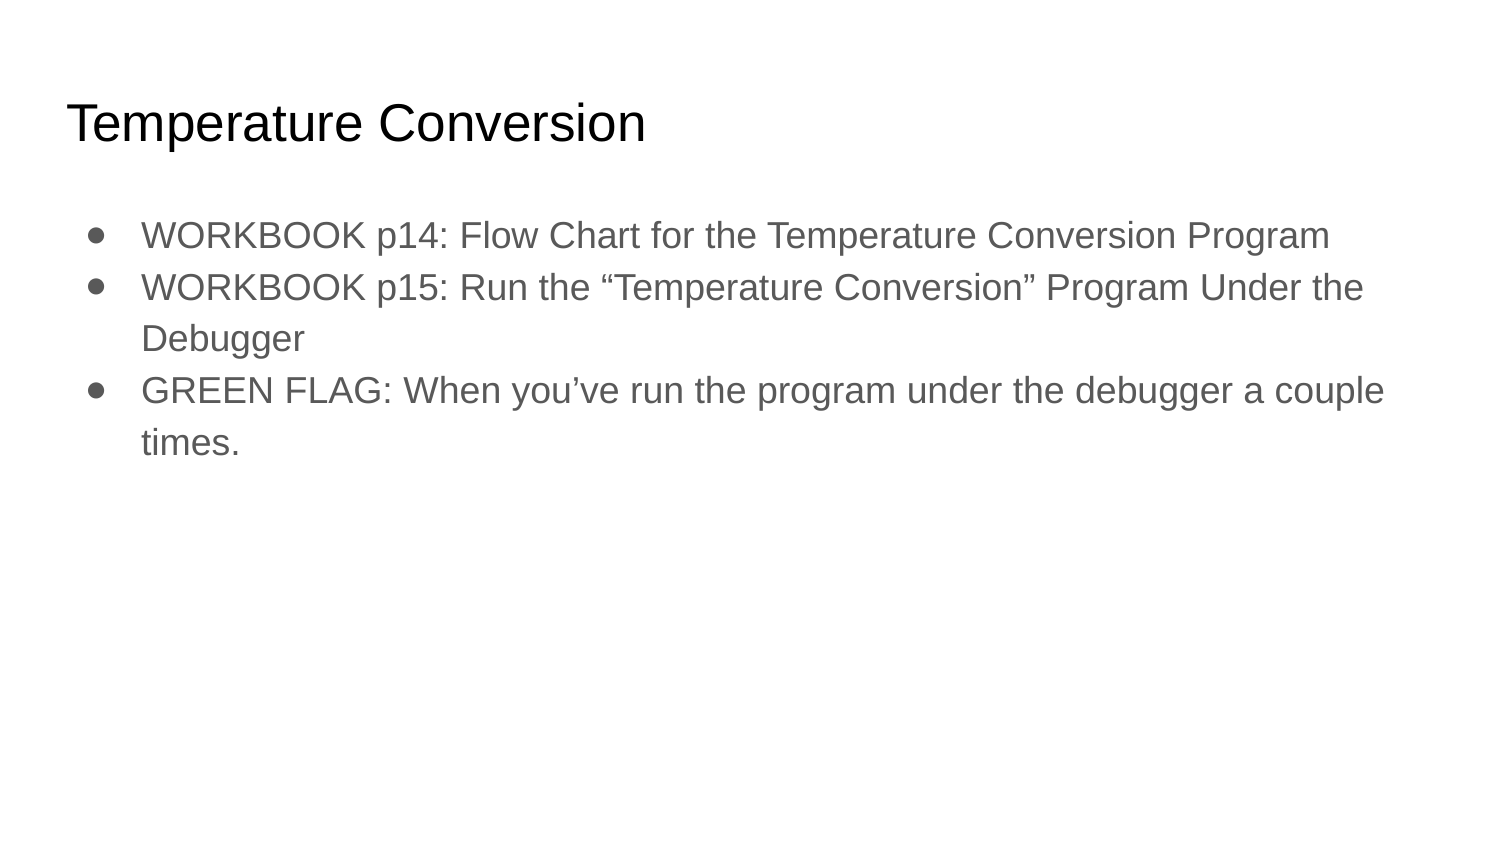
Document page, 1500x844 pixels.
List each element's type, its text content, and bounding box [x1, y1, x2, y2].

title Temperature Conversion [51, 72, 1449, 167]
list WORKBOOK p14: Flow Chart for the Temperature Conversion Program WORKBOOK p15: Run the “Temperature Conversion” Program Under the Debugger GREEN FLAG: When you’ve run the program under the debugger a couple times. [51, 189, 1449, 750]
